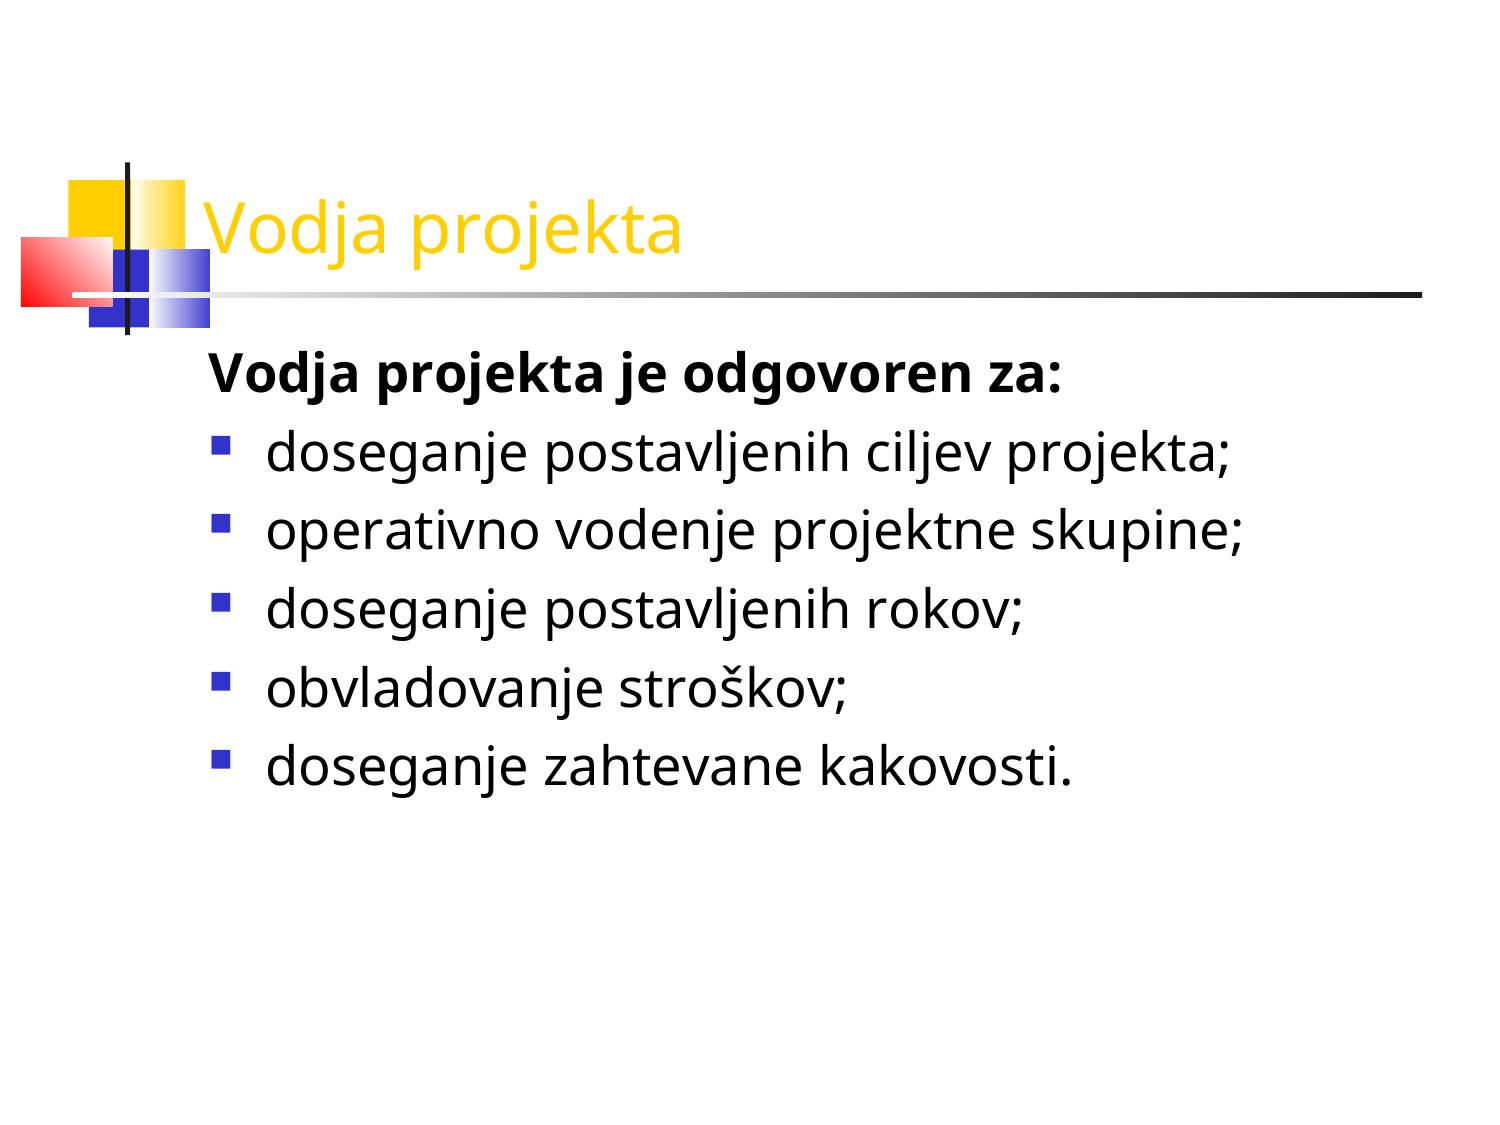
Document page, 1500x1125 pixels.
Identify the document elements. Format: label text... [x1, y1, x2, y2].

list Vodja projekta je odgovoren za: doseganje postavljenih ciljev projekta; operativno vodenje projektne skupine; doseganje postavljenih rokov; obvladovanje stroškov; doseganje zahtevane kakovosti. [193, 331, 1469, 1007]
title Vodja projekta [188, 35, 1468, 276]
